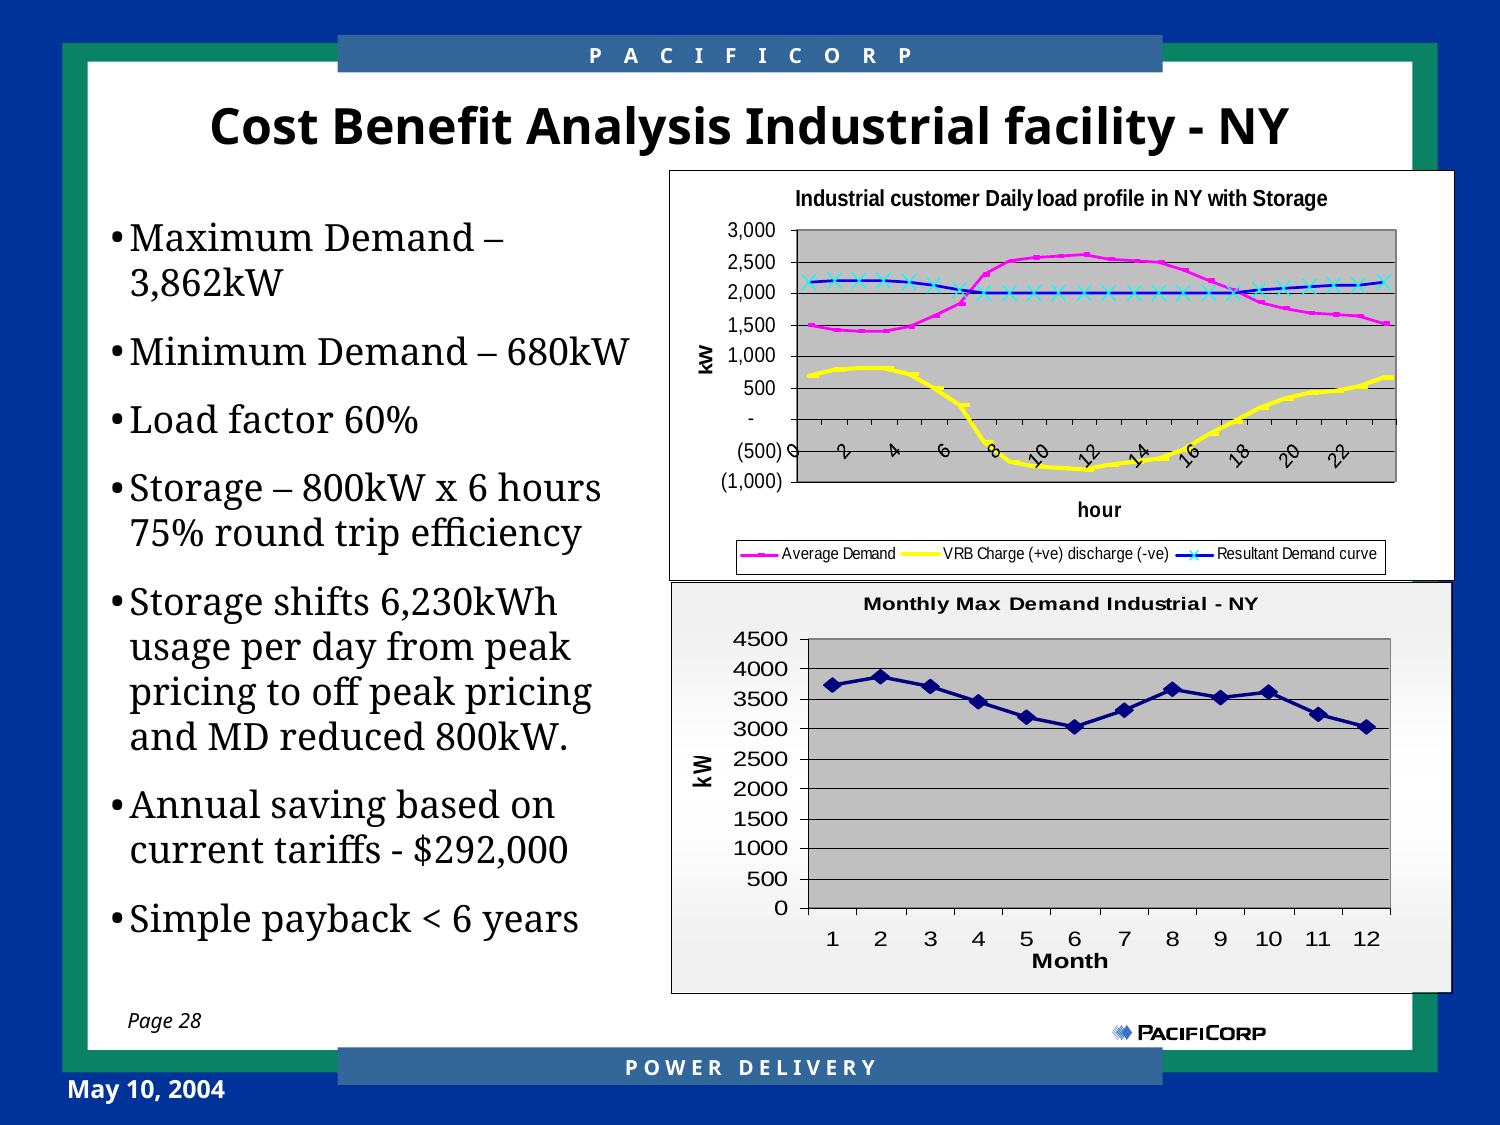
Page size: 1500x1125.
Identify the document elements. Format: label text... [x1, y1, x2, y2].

title Cost Benefit Analysis Industrial facility - NY [112, 74, 1388, 175]
text_box Maximum Demand – 3,862kW Minimum Demand – 680kW Load factor 60% Storage – 800kW x 6 hours 75% round trip efficiency Storage shifts 6,230kWh usage per day from peak pricing to off peak pricing and MD reduced 800kW. Annual saving based on current tariffs - $292,000 Simple payback < 6 years [95, 206, 671, 1016]
picture [662, 162, 1463, 1000]
